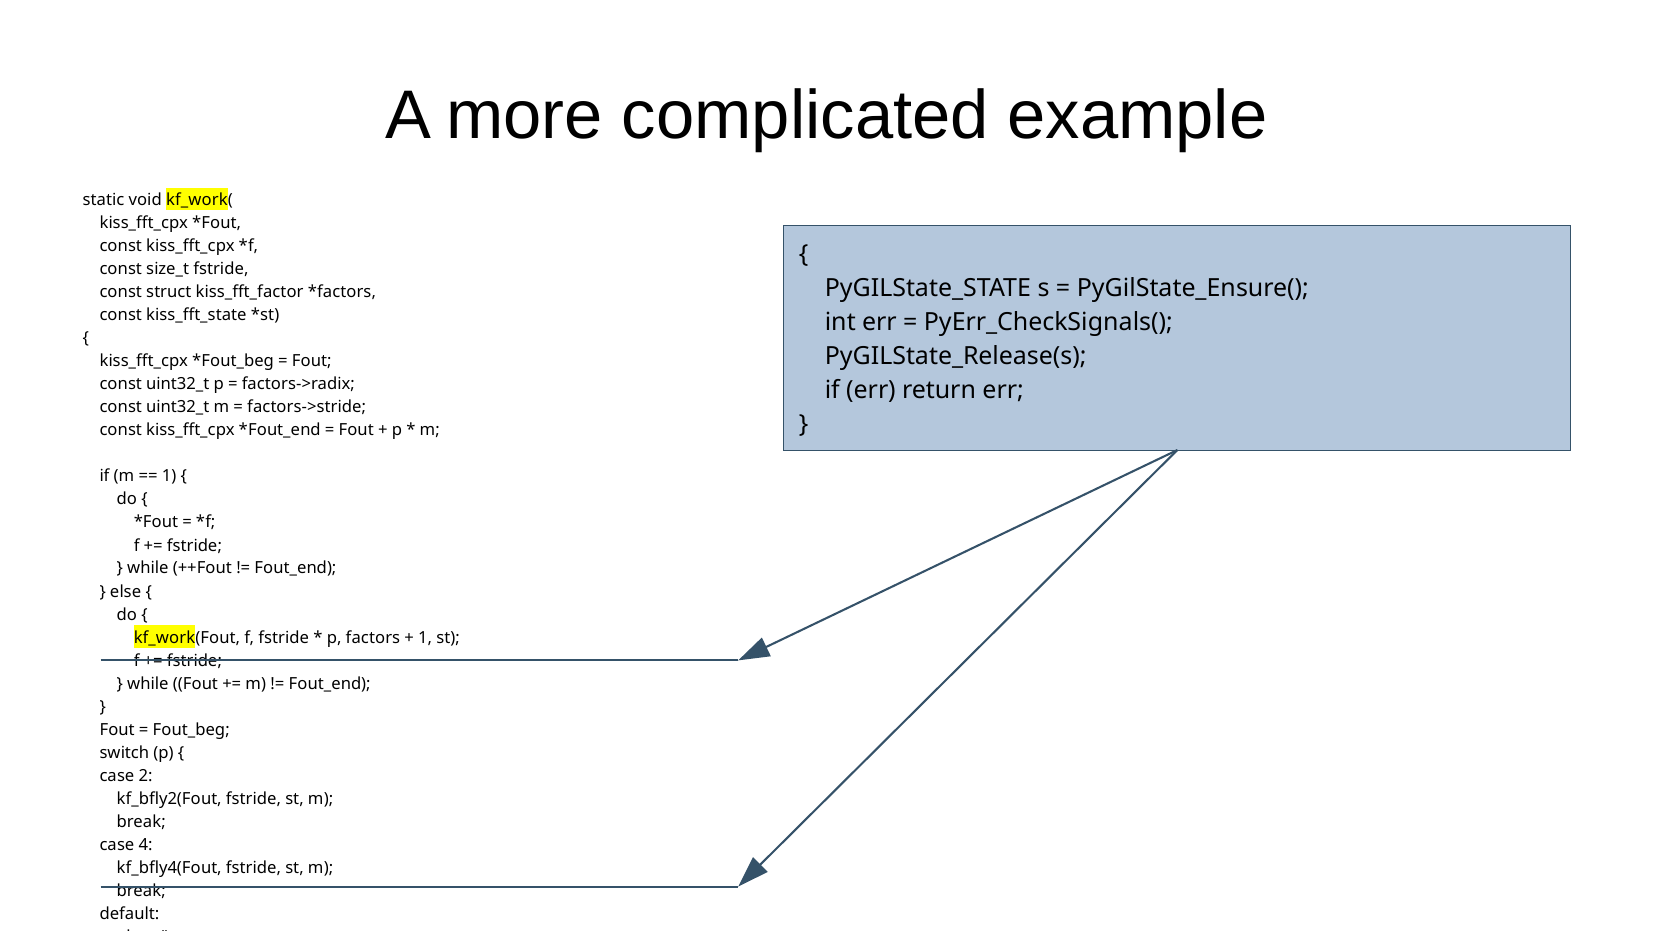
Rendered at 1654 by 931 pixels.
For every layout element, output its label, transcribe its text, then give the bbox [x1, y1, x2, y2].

text_box { PyGILState_STATE s = PyGilState_Ensure(); int err = PyErr_CheckSignals(); PyGILState_Release(s); if (err) return err; } [783, 225, 1571, 451]
list static void kf_work( kiss_fft_cpx *Fout, const kiss_fft_cpx *f, const size_t fstride, const struct kiss_fft_factor *factors, const kiss_fft_state *st) { kiss_fft_cpx *Fout_beg = Fout; const uint32_t p = factors->radix; const uint32_t m = factors->stride; const kiss_fft_cpx *Fout_end = Fout + p * m; if (m == 1) { do { *Fout = *f; f += fstride; } while (++Fout != Fout_end); } else { do { kf_work(Fout, f, fstride * p, factors + 1, st); f += fstride; } while ((Fout += m) != Fout_end); } Fout = Fout_beg; switch (p) { case 2: kf_bfly2(Fout, fstride, st, m); break; case 4: kf_bfly4(Fout, fstride, st, m); break; default: abort(); } } [82, 187, 1571, 901]
title A more complicated example [82, 37, 1571, 187]
